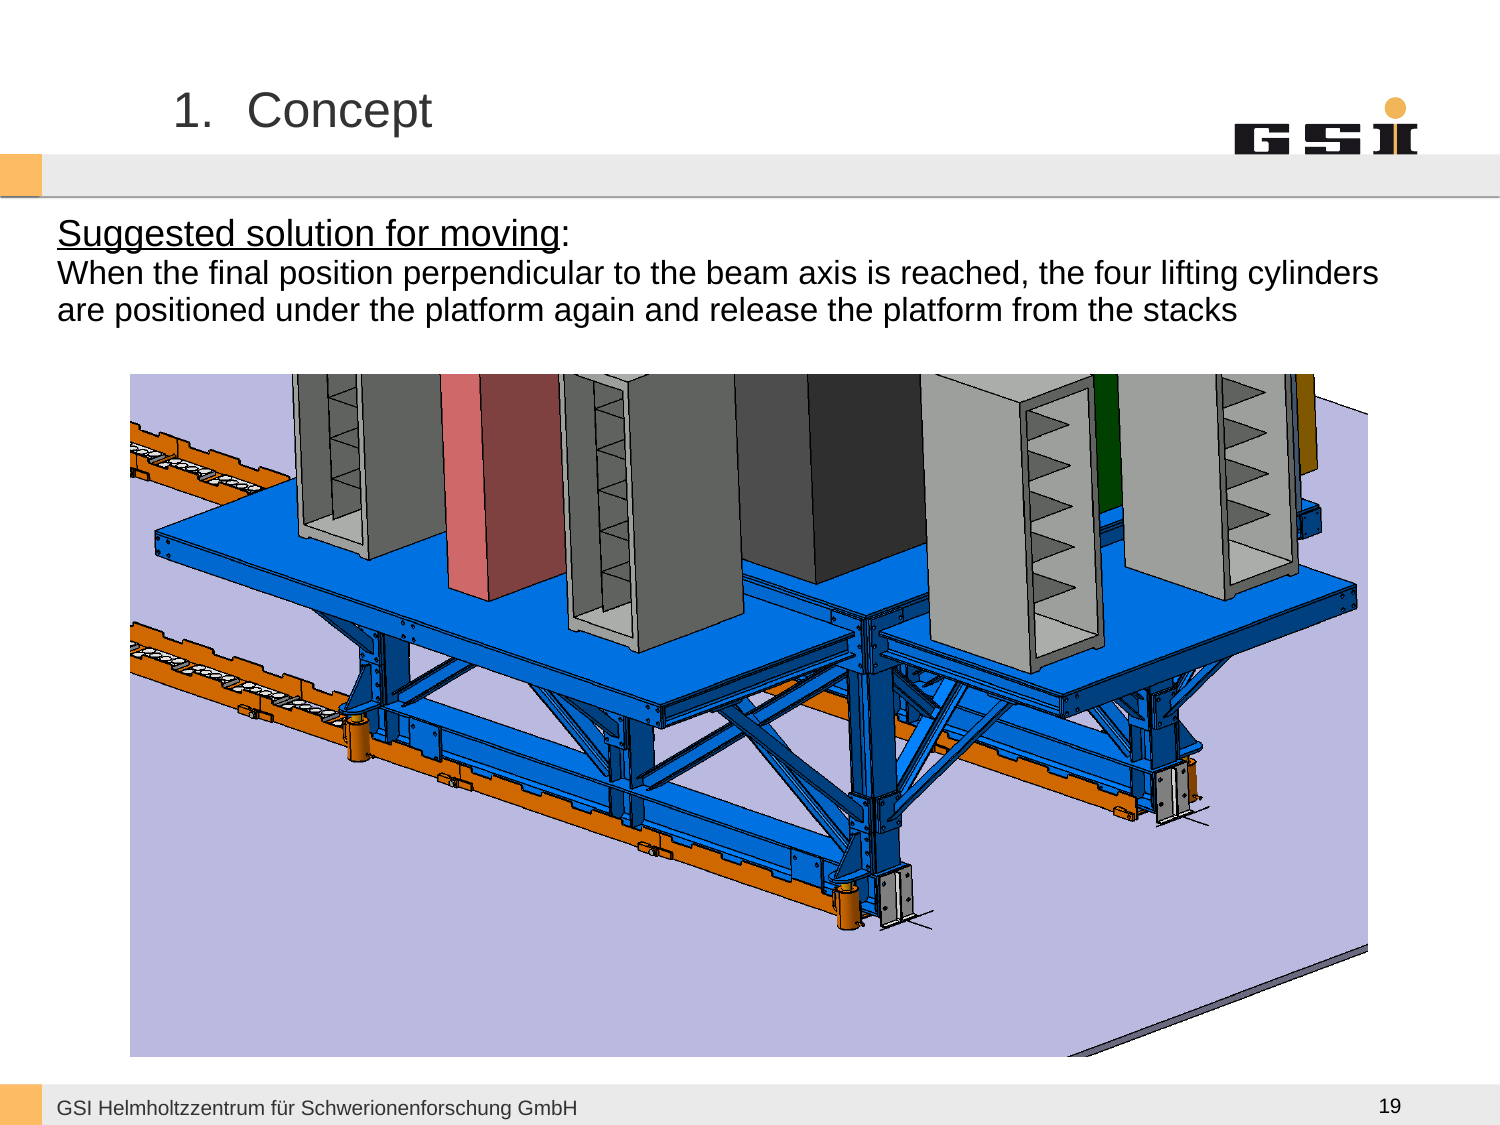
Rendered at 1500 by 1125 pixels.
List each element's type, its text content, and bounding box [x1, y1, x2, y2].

picture [130, 374, 1368, 1057]
text_box Suggested solution for moving: When the final position perpendicular to the beam axis is reached, the four lifting cylinders are positioned under the platform again and release the platform from the stacks [42, 204, 1500, 430]
title 1. Concept [137, 45, 1054, 175]
picture [1233, 95, 1419, 154]
